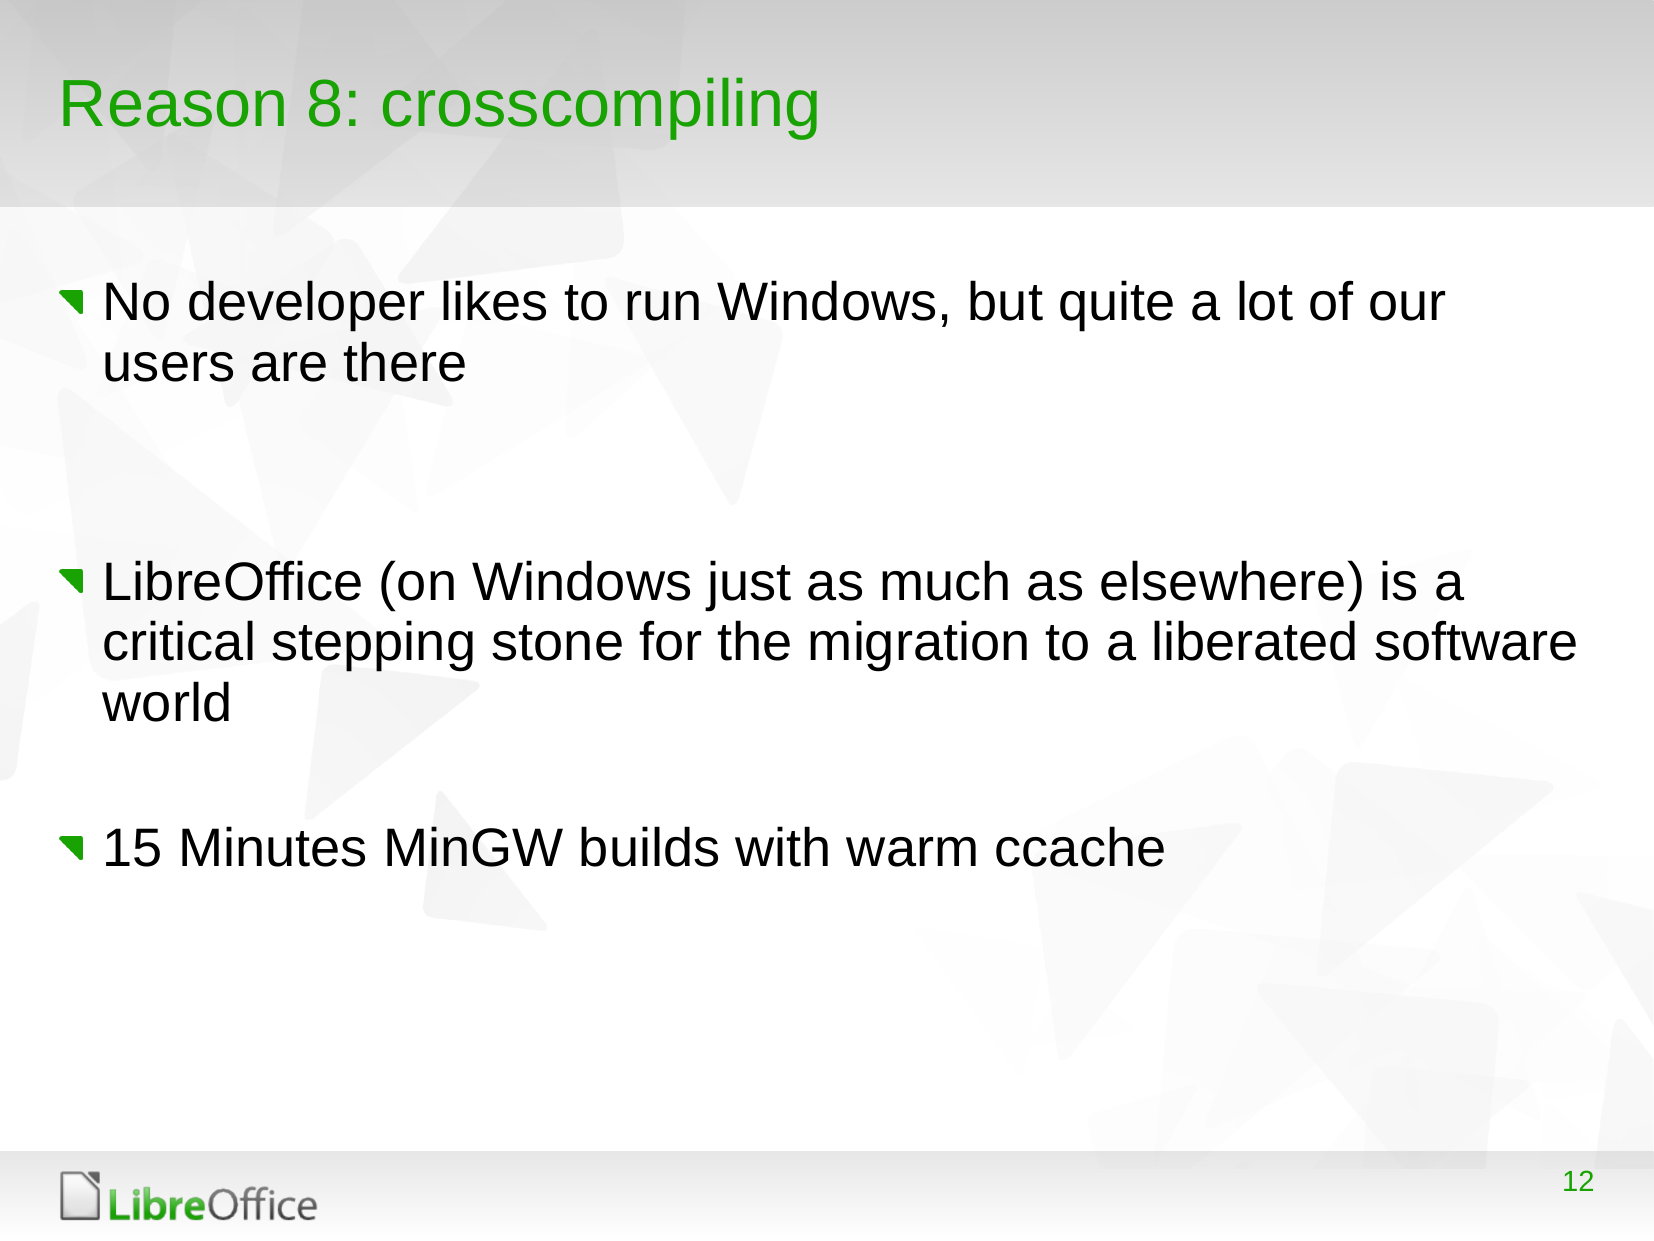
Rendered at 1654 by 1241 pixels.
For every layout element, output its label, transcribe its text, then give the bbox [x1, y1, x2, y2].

title Reason 8: crosscompiling [59, 29, 1595, 178]
picture [0, 0, 783, 931]
picture [915, 548, 1654, 1169]
picture [41, 1152, 337, 1240]
list No developer likes to run Windows, but quite a lot of our users are there LibreOffice (on Windows just as much as elsewhere) is a critical stepping stone for the migration to a liberated software world 15 Minutes MinGW builds with warm ccache [59, 271, 1595, 1091]
